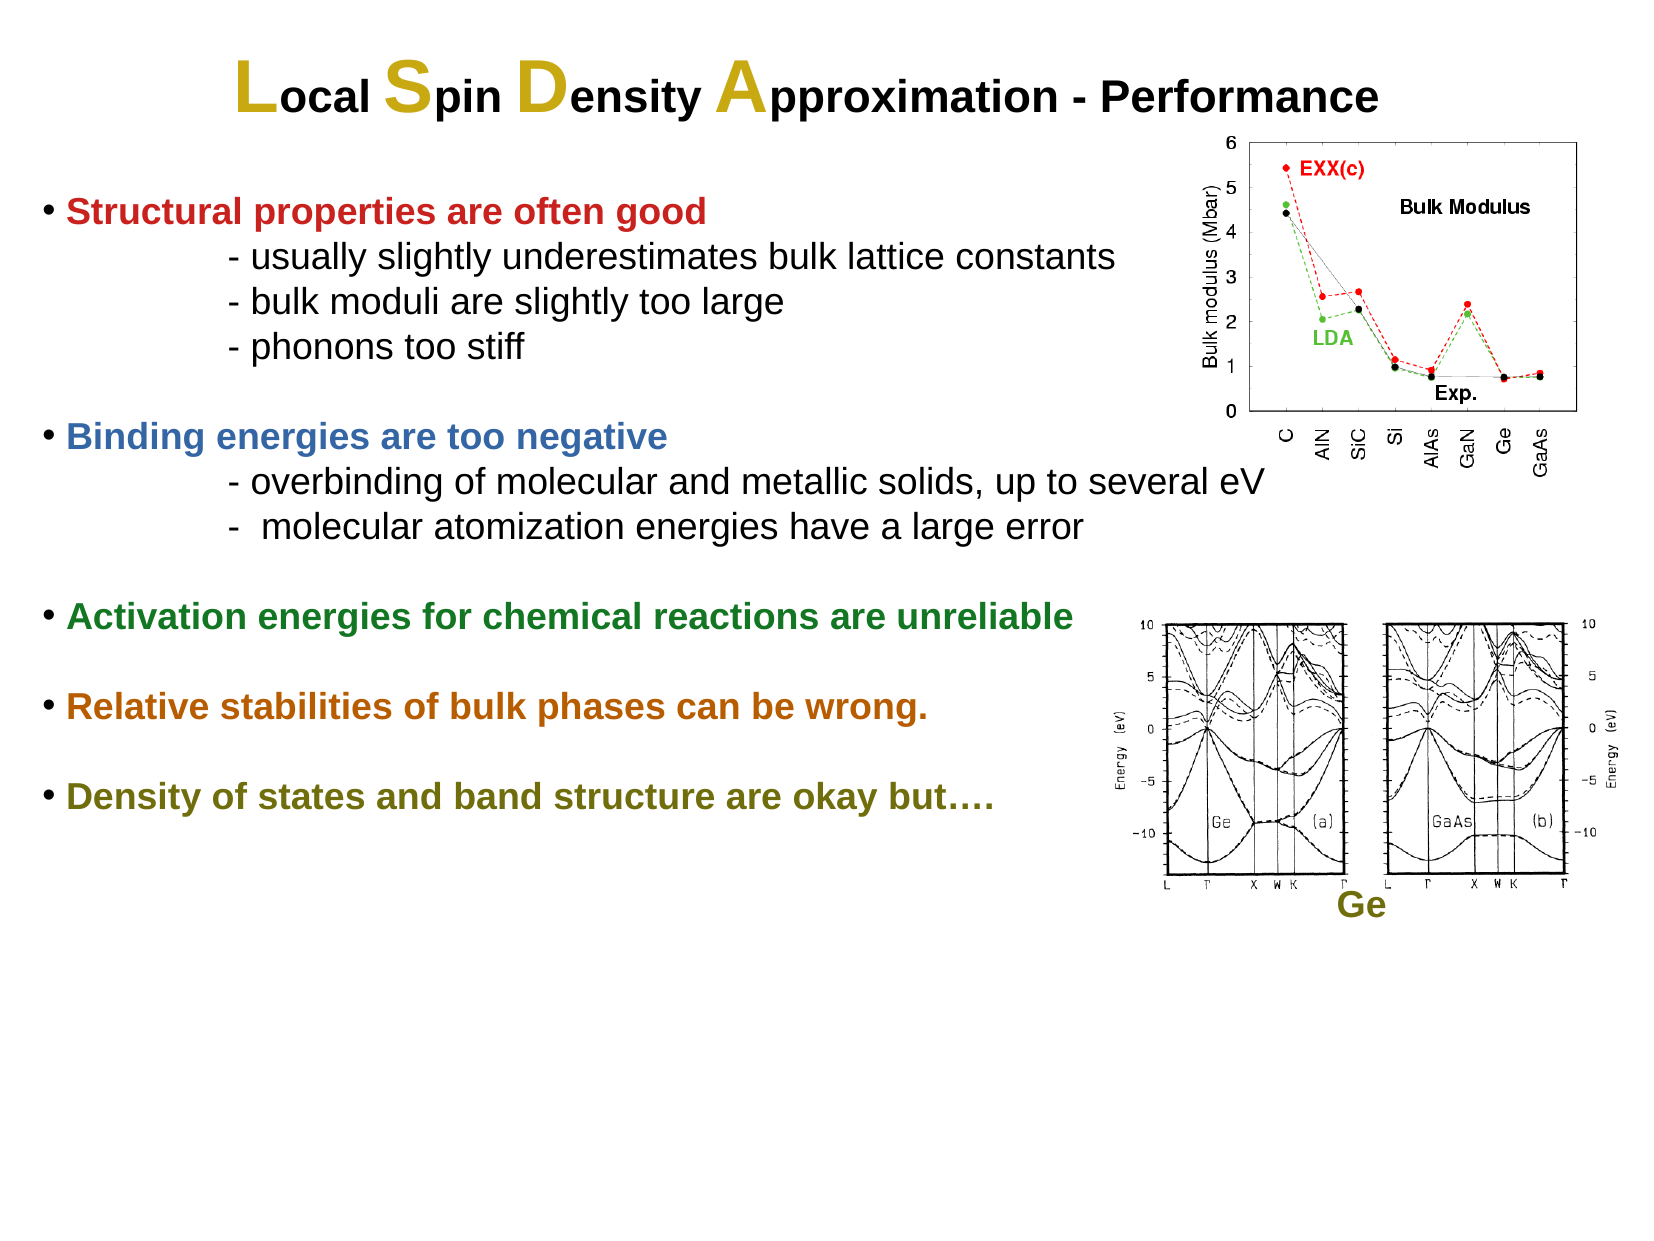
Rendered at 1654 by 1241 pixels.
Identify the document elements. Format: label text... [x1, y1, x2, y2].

text_box Local Spin Density Approximation - Performance [218, 29, 1396, 135]
text_box Structural properties are often good - usually slightly underestimates bulk lattice constants - bulk moduli are slightly too large - phonons too stiff Binding energies are too negative - overbinding of molecular and metallic solids, up to several eV - molecular atomization energies have a large error Activation energies for chemical reactions are unreliable Relative stabilities of bulk phases can be wrong. Density of states and band structure are okay but…. [27, 179, 1571, 915]
picture [1200, 134, 1578, 478]
picture [1110, 614, 1621, 892]
text_box Ge [1321, 876, 1411, 934]
